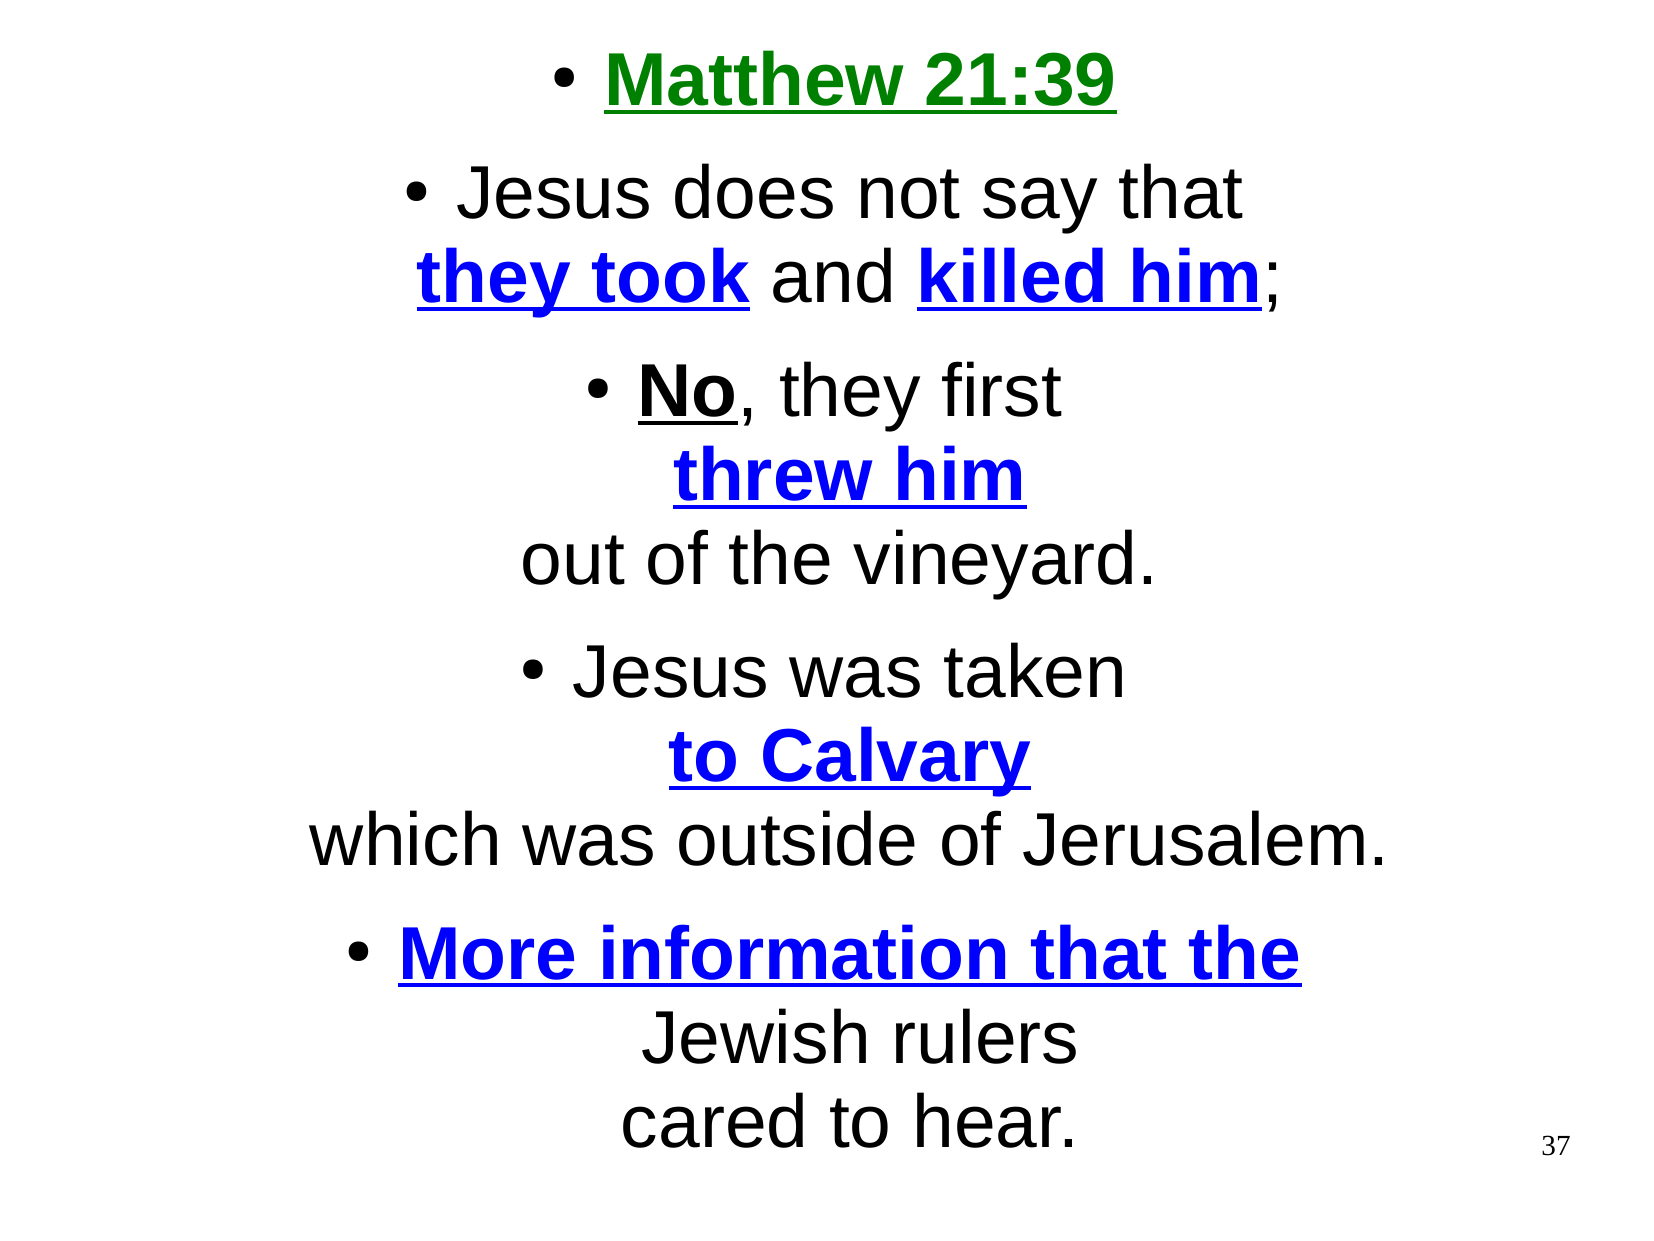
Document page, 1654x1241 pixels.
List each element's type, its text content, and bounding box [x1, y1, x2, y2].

list Matthew 21:39 Jesus does not say that they took and killed him; No, they first threw him out of the vineyard. Jesus was taken to Calvary which was outside of Jerusalem. More information that the Jewish rulers cared to hear. [37, 37, 1613, 1201]
